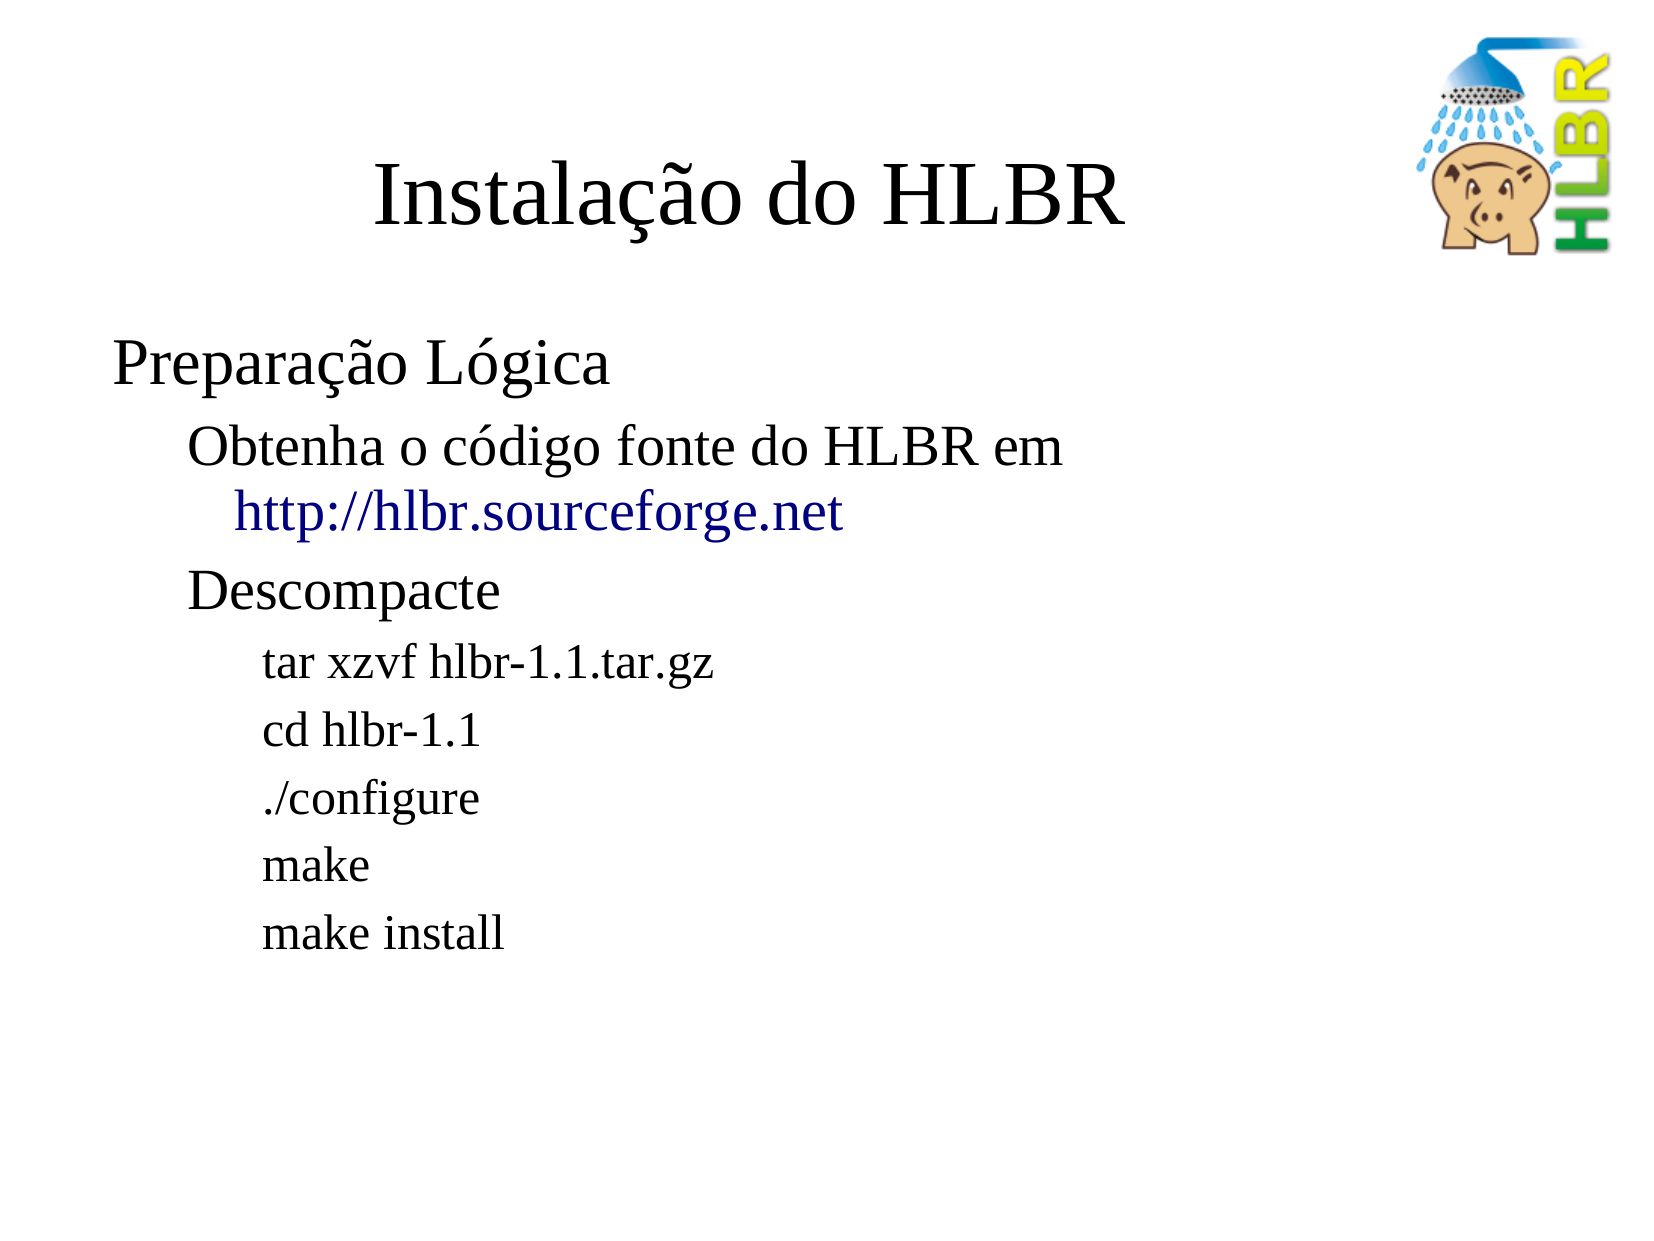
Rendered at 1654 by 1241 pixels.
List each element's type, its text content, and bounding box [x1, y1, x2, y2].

list Preparação Lógica Obtenha o código fonte do HLBR em http://hlbr.sourceforge.net Descompacte tar xzvf hlbr-1.1.tar.gz cd hlbr-1.1 ./configure make make install [112, 324, 1388, 1020]
picture [1416, 37, 1612, 260]
title Instalação do HLBR [112, 76, 1388, 312]
